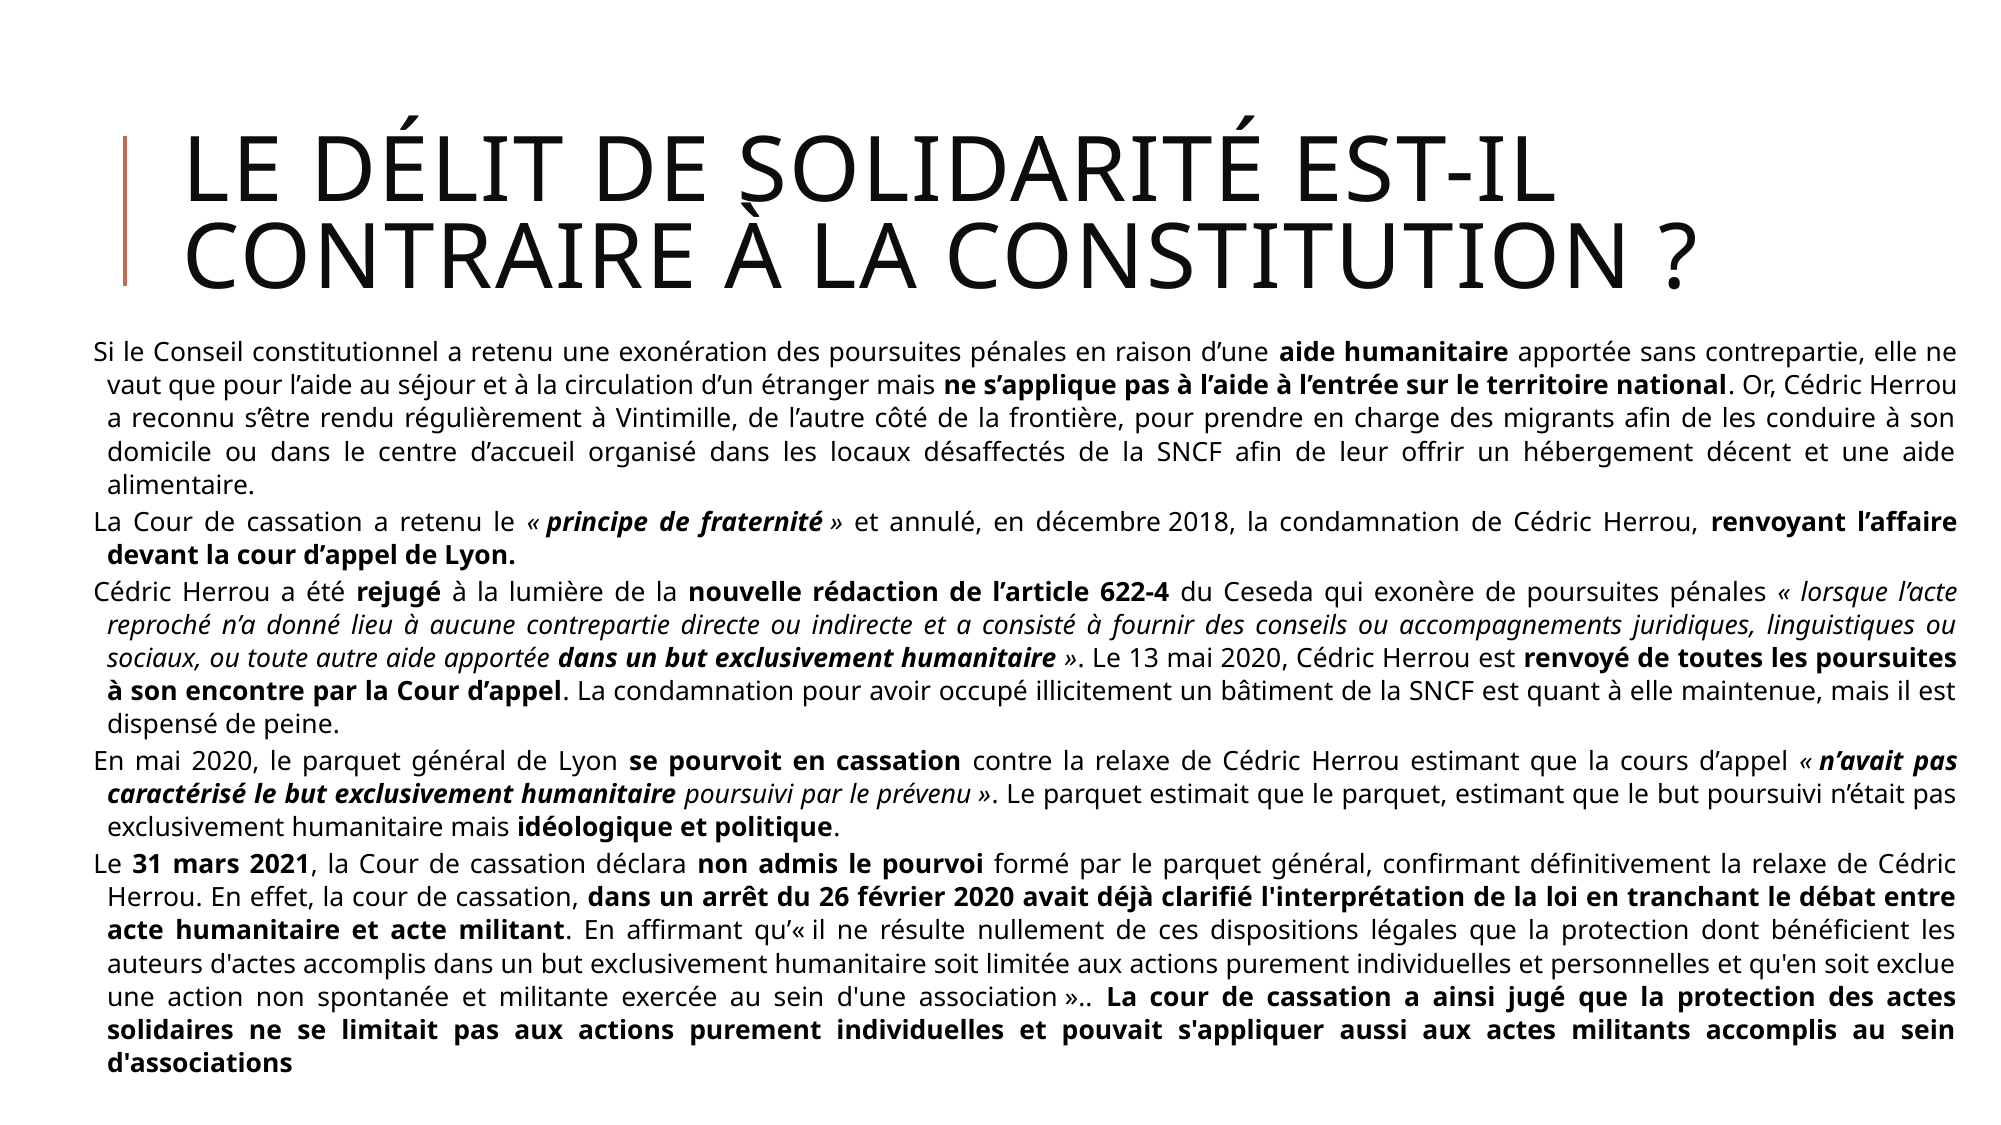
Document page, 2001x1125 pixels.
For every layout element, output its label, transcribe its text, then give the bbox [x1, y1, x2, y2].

list Si le Conseil constitutionnel a retenu une exonération des poursuites pénales en raison d’une aide humanitaire apportée sans contrepartie, elle ne vaut que pour l’aide au séjour et à la circulation d’un étranger mais ne s’applique pas à l’aide à l’entrée sur le territoire national. Or, Cédric Herrou a reconnu s’être rendu régulièrement à Vintimille, de l’autre côté de la frontière, pour prendre en charge des migrants afin de les conduire à son domicile ou dans le centre d’accueil organisé dans les locaux désaffectés de la SNCF afin de leur offrir un hébergement décent et une aide alimentaire. La Cour de cassation a retenu le « principe de fraternité » et annulé, en décembre 2018, la condamnation de Cédric Herrou, renvoyant l’affaire devant la cour d’appel de Lyon. Cédric Herrou a été rejugé à la lumière de la nouvelle rédaction de l’article 622-4 du Ceseda qui exonère de poursuites pénales « lorsque l’acte reproché n’a donné lieu à aucune contrepartie directe ou indirecte et a consisté à fournir des conseils ou accompagnements juridiques, linguistiques ou sociaux, ou toute autre aide apportée dans un but exclusivement humanitaire ». Le 13 mai 2020, Cédric Herrou est renvoyé de toutes les poursuites à son encontre par la Cour d’appel. La condamnation pour avoir occupé illicitement un bâtiment de la SNCF est quant à elle maintenue, mais il est dispensé de peine. En mai 2020, le parquet général de Lyon se pourvoit en cassation contre la relaxe de Cédric Herrou estimant que la cours d’appel « n’avait pas caractérisé le but exclusivement humanitaire poursuivi par le prévenu ». Le parquet estimait que le parquet, estimant que le but poursuivi n’était pas exclusivement humanitaire mais idéologique et politique. Le 31 mars 2021, la Cour de cassation déclara non admis le pourvoi formé par le parquet général, confirmant définitivement la relaxe de Cédric Herrou. En effet, la cour de cassation, dans un arrêt du 26 février 2020 avait déjà clarifié l'interprétation de la loi en tranchant le débat entre acte humanitaire et acte militant. En affirmant qu’« il ne résulte nullement de ces dispositions légales que la protection dont bénéficient les auteurs d'actes accomplis dans un but exclusivement humanitaire soit limitée aux actions purement individuelles et personnelles et qu'en soit exclue une action non spontanée et militante exercée au sein d'une association ».. La cour de cassation a ainsi jugé que la protection des actes solidaires ne se limitait pas aux actions purement individuelles et pouvait s'appliquer aussi aux actes militants accomplis au sein d'associations [72, 326, 1966, 1092]
title Le délit de solidarité est-il contraire à la constitution ? [168, 96, 1763, 326]
